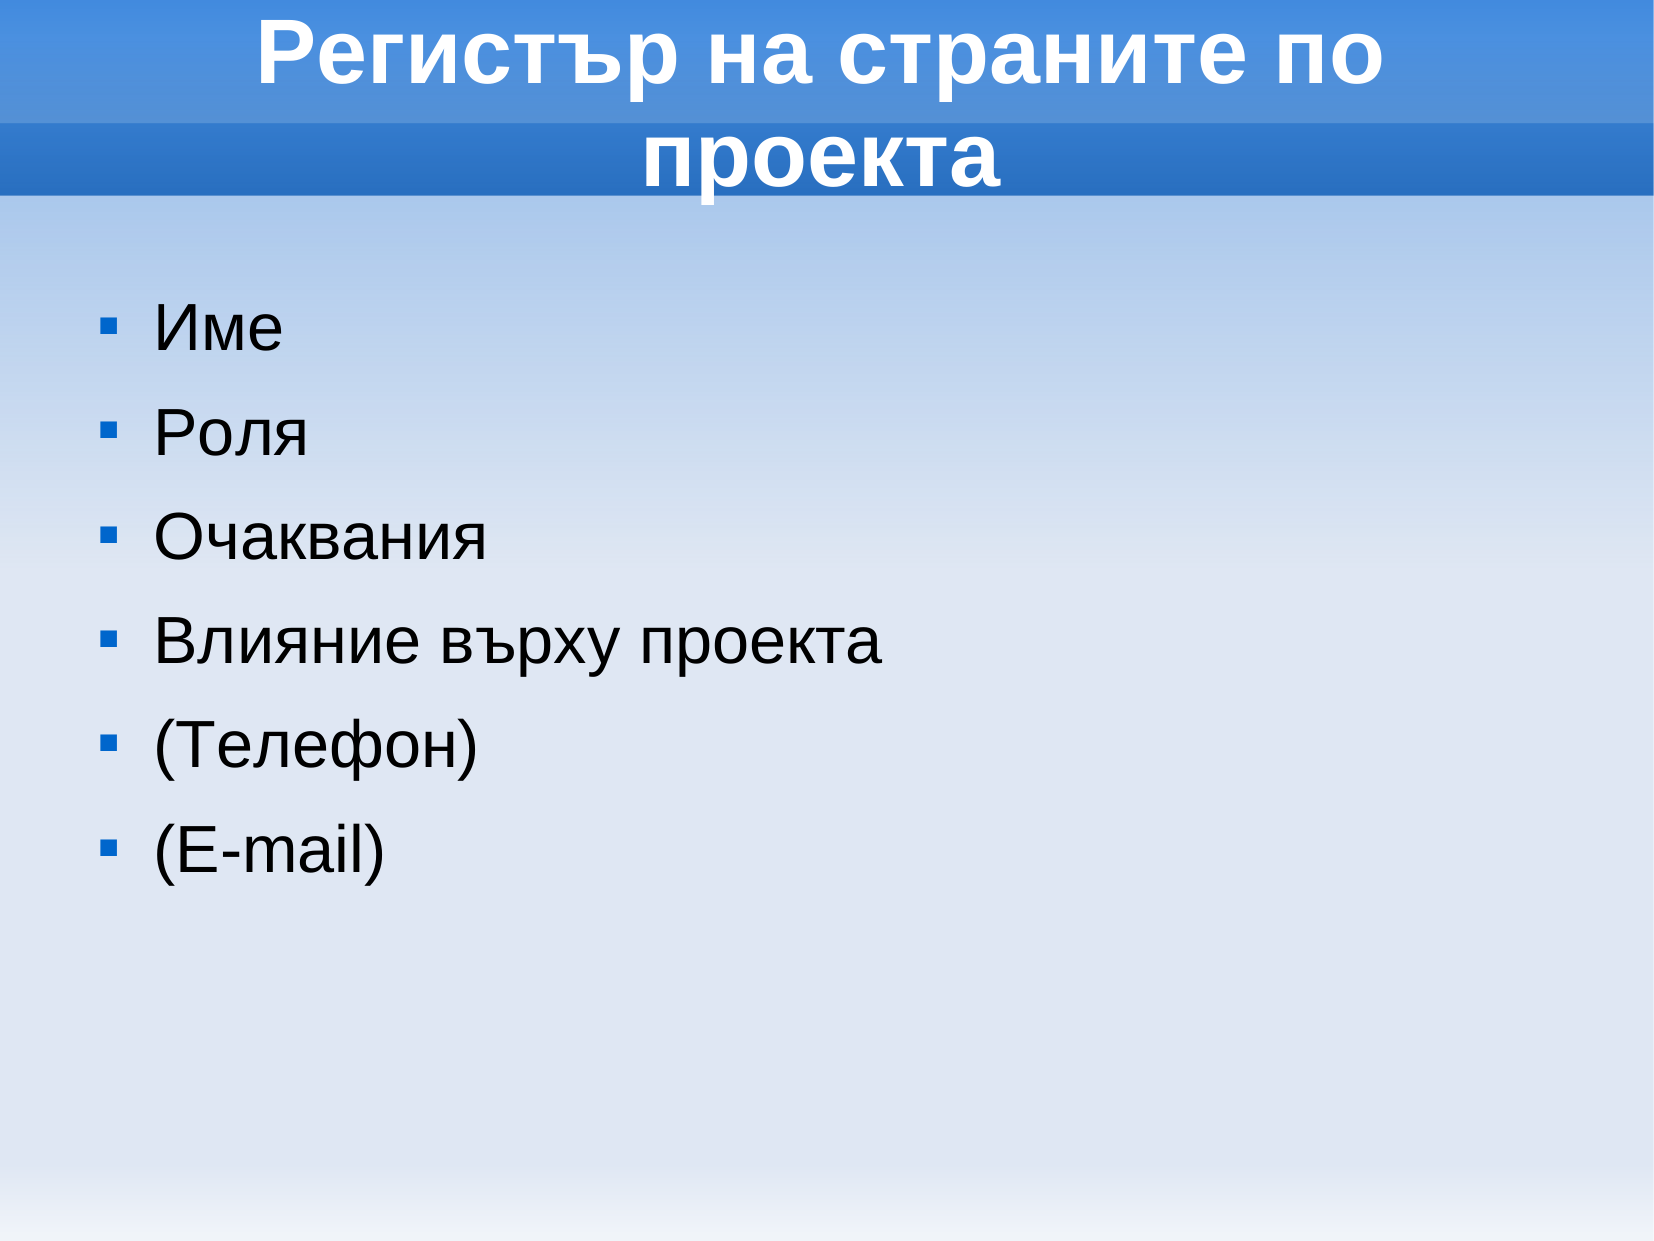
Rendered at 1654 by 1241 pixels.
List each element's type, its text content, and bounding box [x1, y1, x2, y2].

list Име Роля Очаквания Влияние върху проекта (Телефон) (E-mail) [82, 290, 1571, 1094]
title Регистър на страните по проекта [76, 0, 1565, 207]
picture [0, 0, 1654, 1241]
